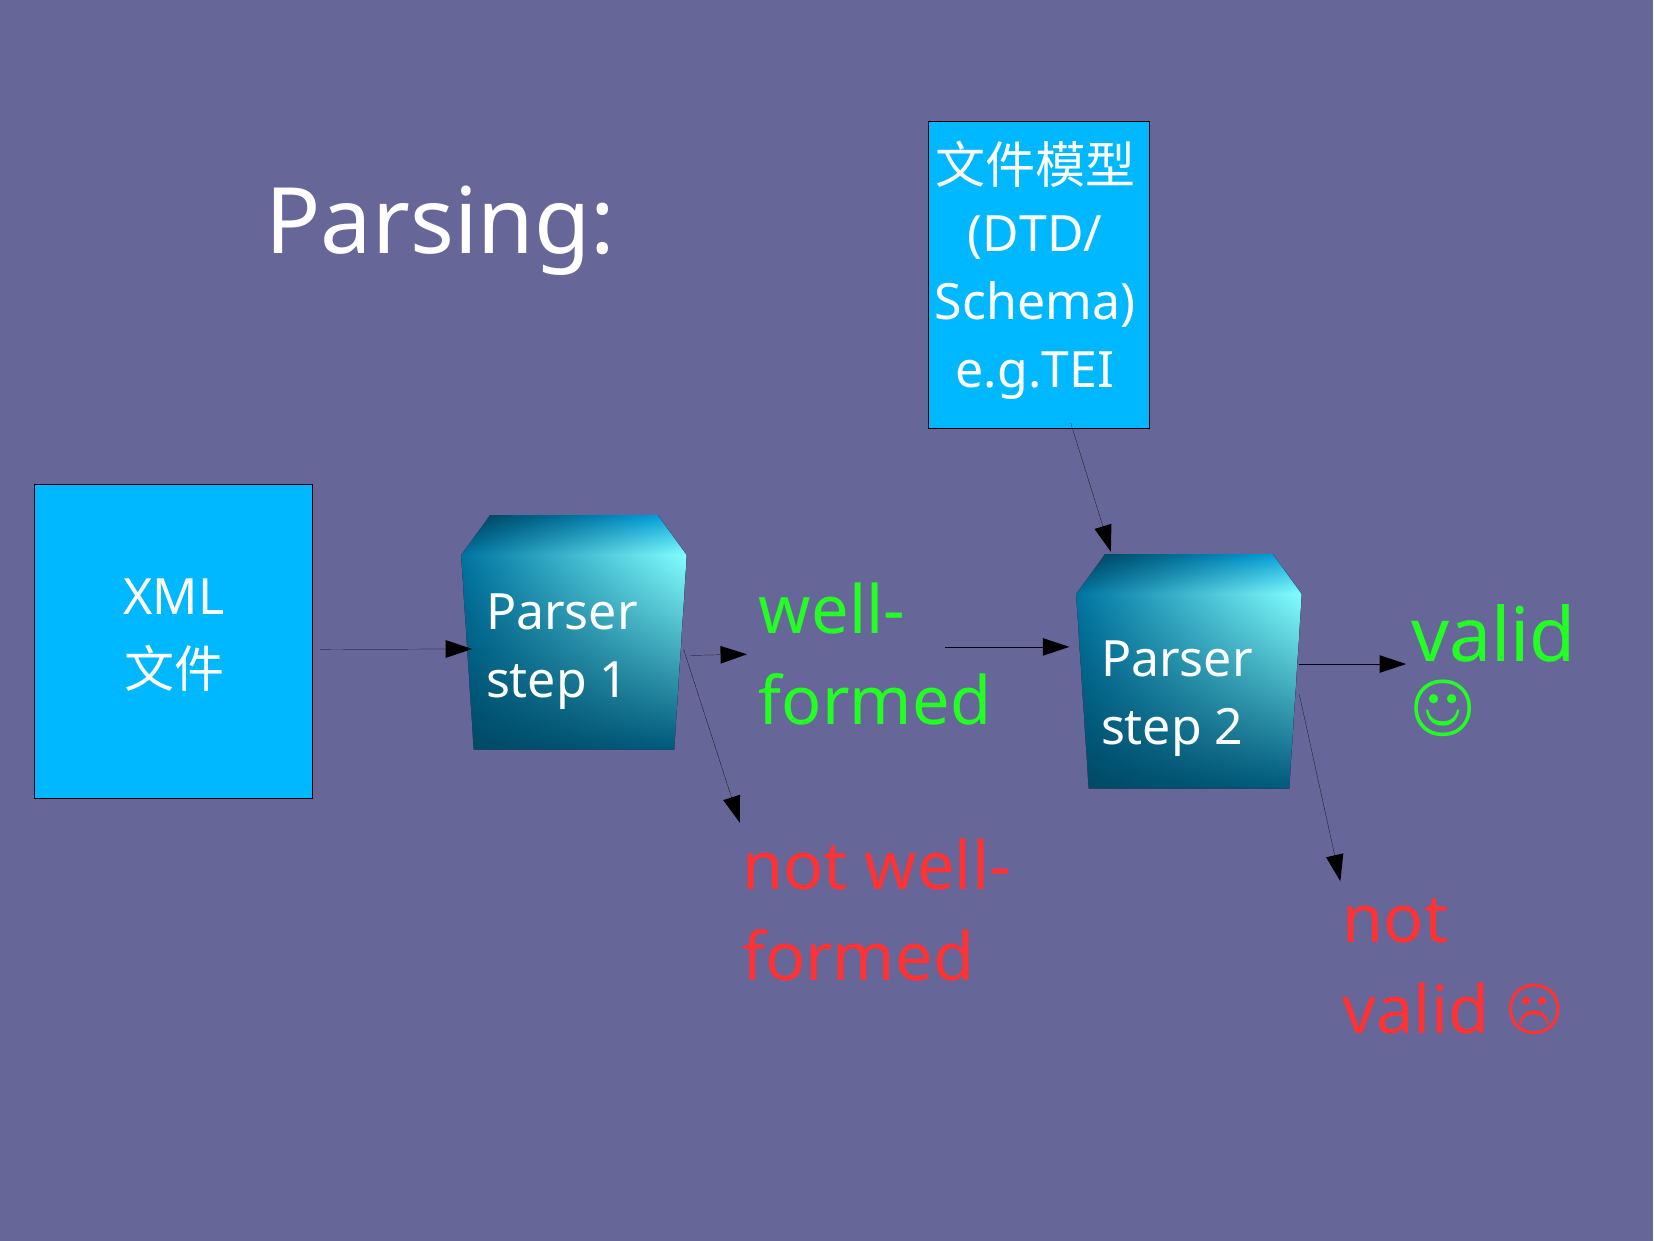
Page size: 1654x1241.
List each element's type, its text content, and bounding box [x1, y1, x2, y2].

text_box XML 文件 [50, 560, 298, 696]
text_box [928, 121, 1150, 429]
text_box well-formed [759, 562, 999, 741]
text_box [34, 484, 313, 799]
text_box not valid  [1342, 871, 1609, 1035]
text_box 文件模型 (DTD/ Schema) e.g.TEI [928, 125, 1142, 394]
text_box Parser step 1 [486, 576, 656, 711]
text_box valid  [1411, 581, 1593, 766]
text_box not well-formed [742, 818, 1021, 998]
title Parsing: [0, 114, 882, 322]
text_box Parser step 2 [1101, 622, 1249, 757]
